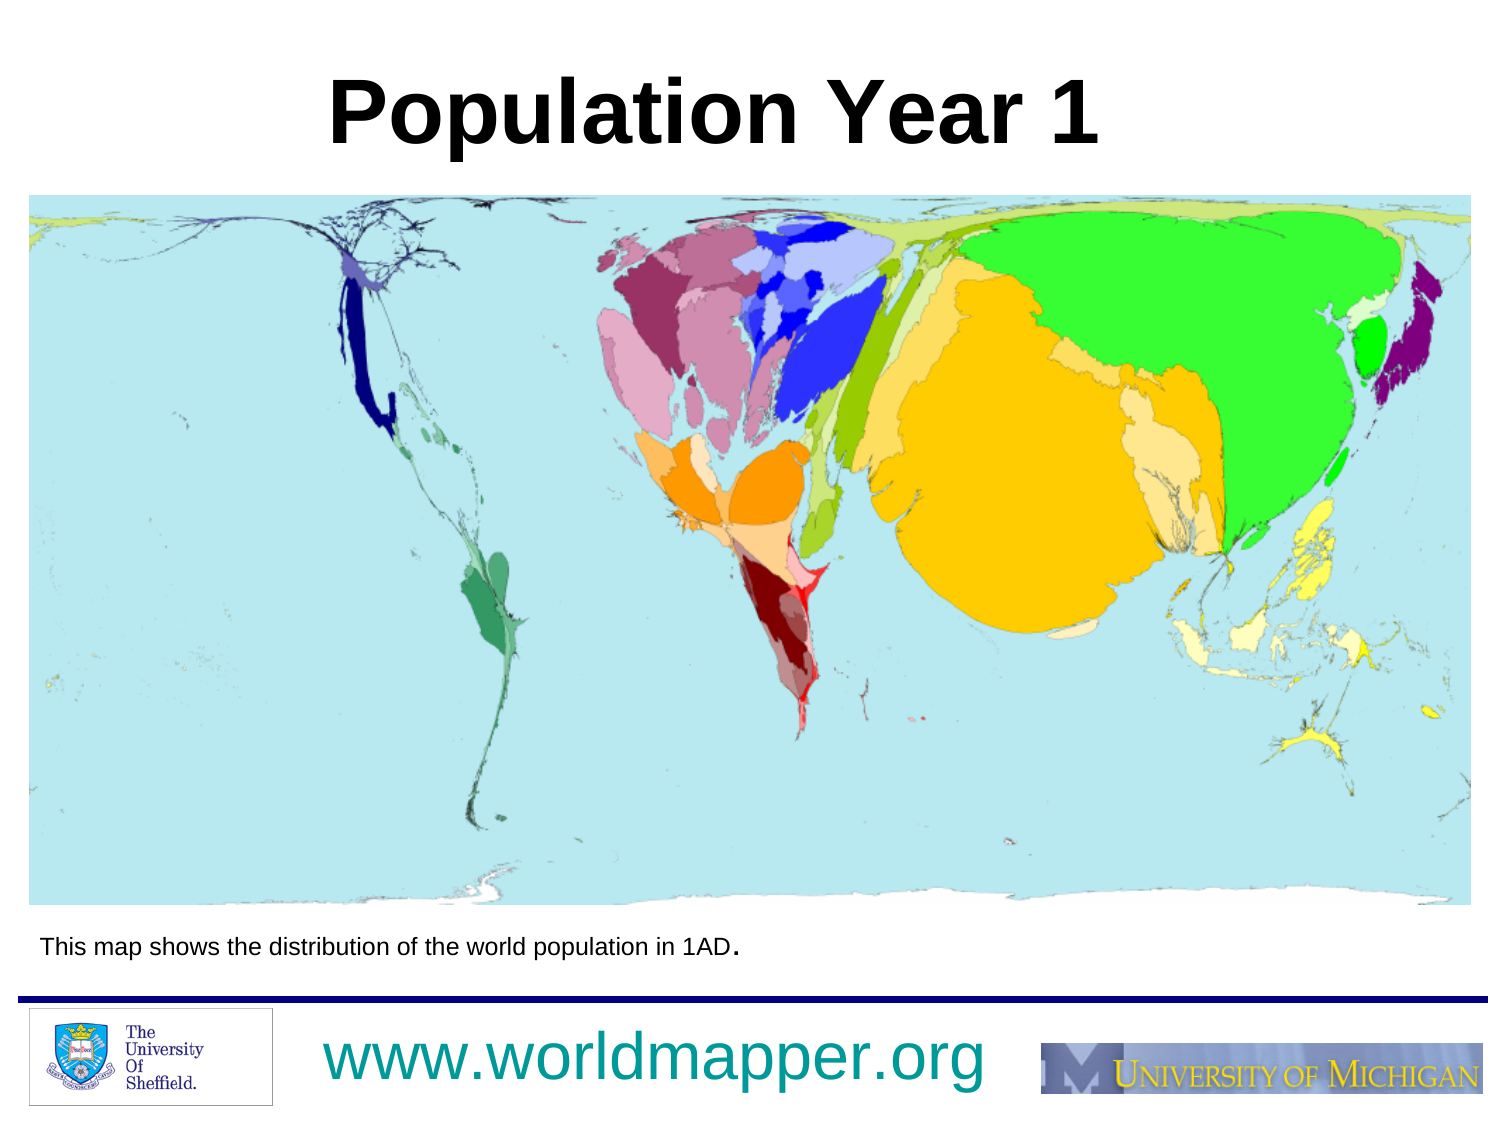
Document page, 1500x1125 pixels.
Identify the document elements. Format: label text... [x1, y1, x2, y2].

title Population Year 1 [76, 42, 1352, 195]
picture [29, 195, 1471, 905]
text_box This map shows the distribution of the world population in 1AD. [24, 925, 762, 969]
picture [1041, 1043, 1483, 1094]
picture [29, 1008, 273, 1106]
